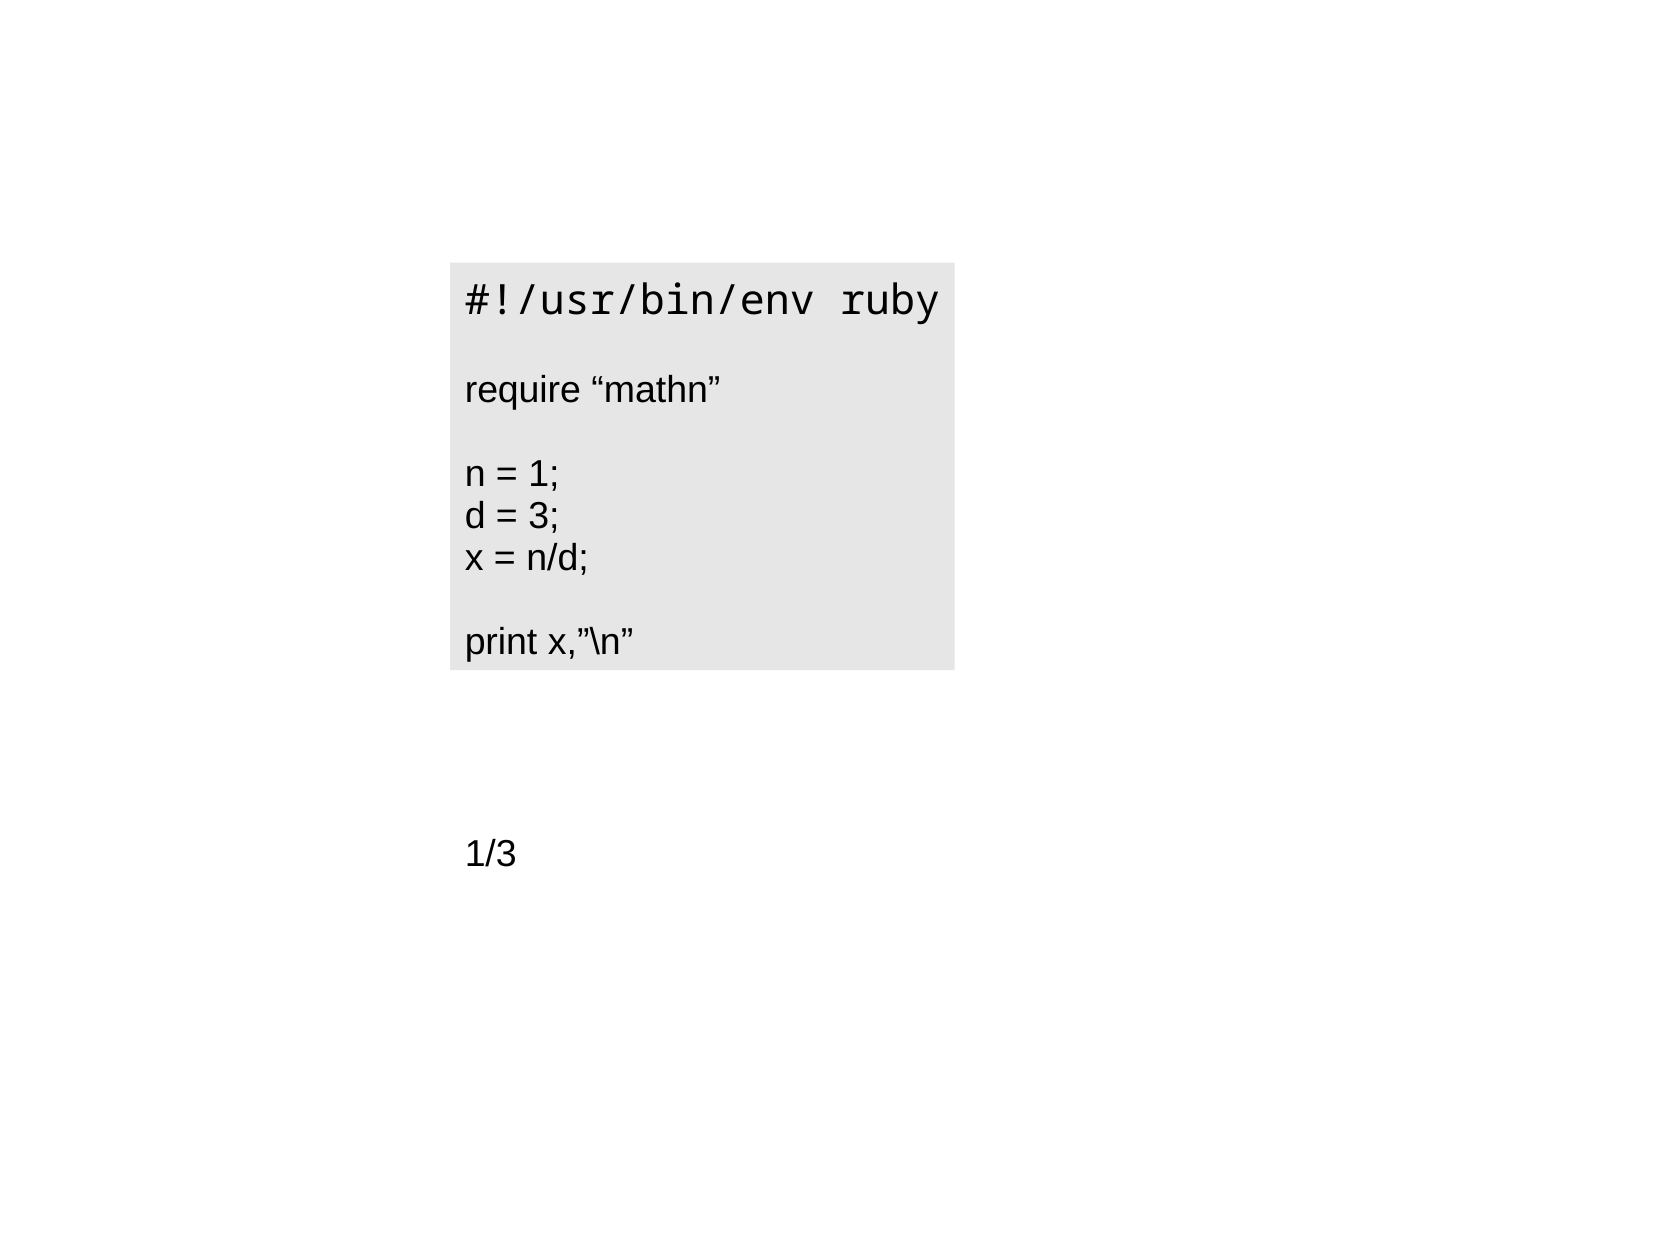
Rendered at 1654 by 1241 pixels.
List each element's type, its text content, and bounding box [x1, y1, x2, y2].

text_box #!/usr/bin/env ruby require “mathn” n = 1; d = 3; x = n/d; print x,”\n” [450, 262, 823, 670]
text_box 1/3 [450, 825, 532, 882]
